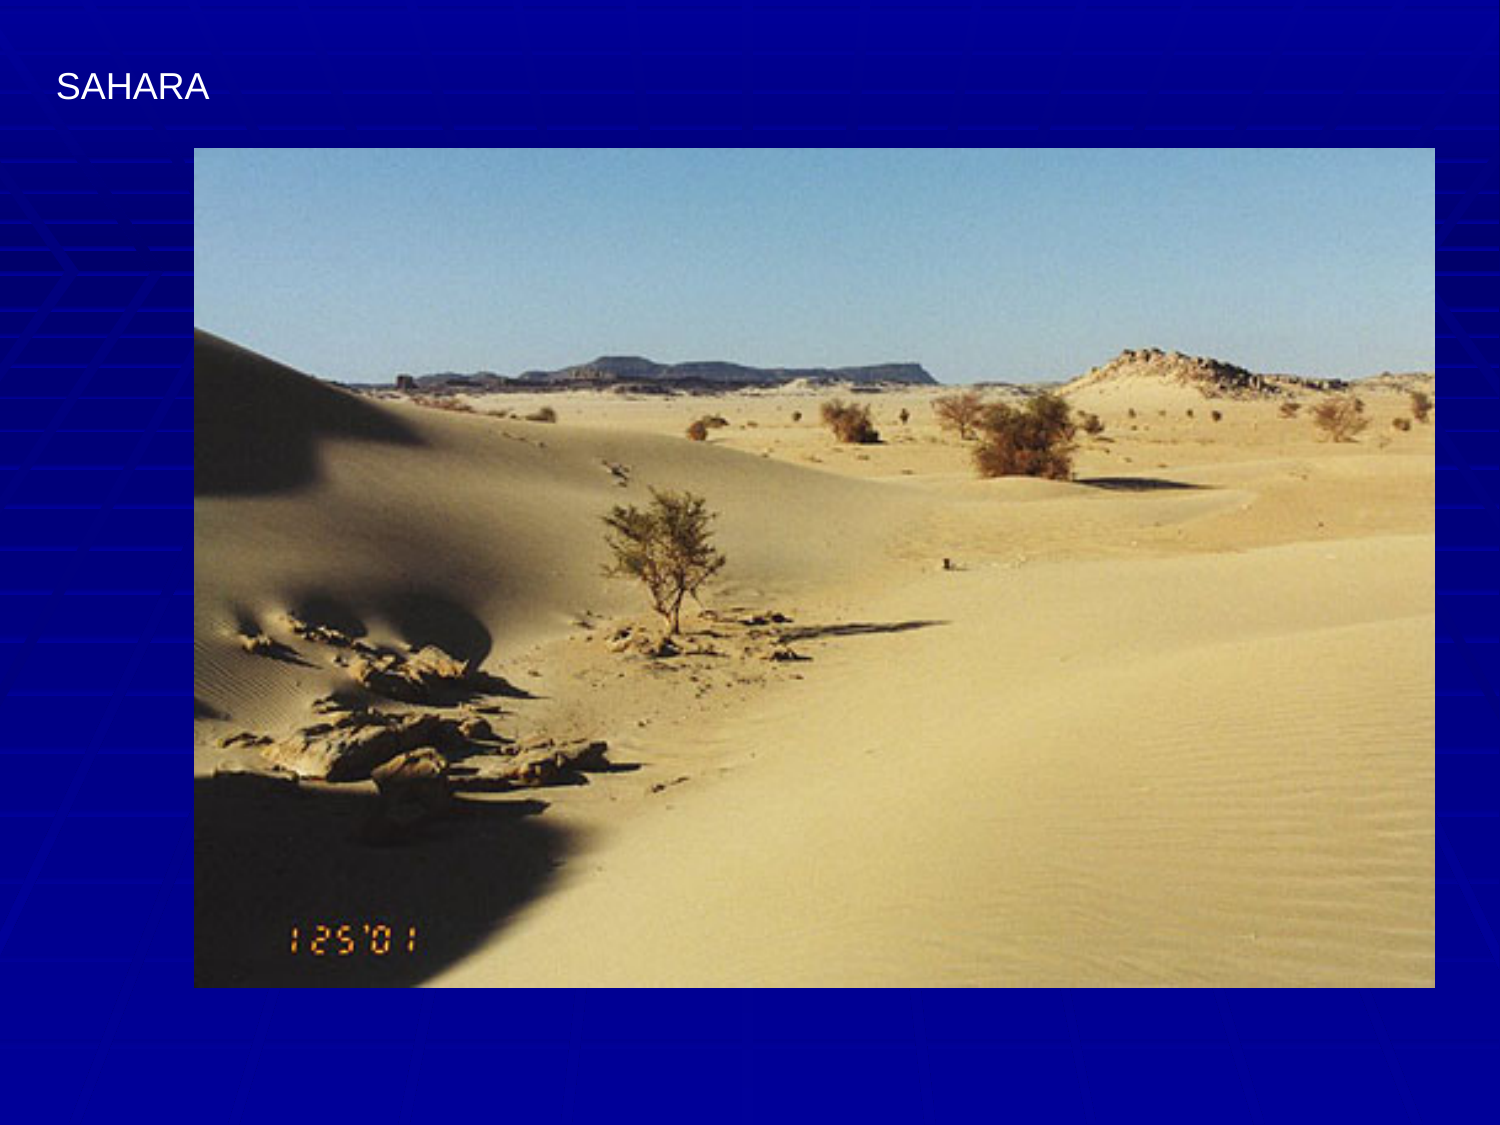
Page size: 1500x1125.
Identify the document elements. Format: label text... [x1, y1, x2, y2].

text_box SAHARA [41, 54, 490, 115]
picture [194, 148, 1435, 988]
